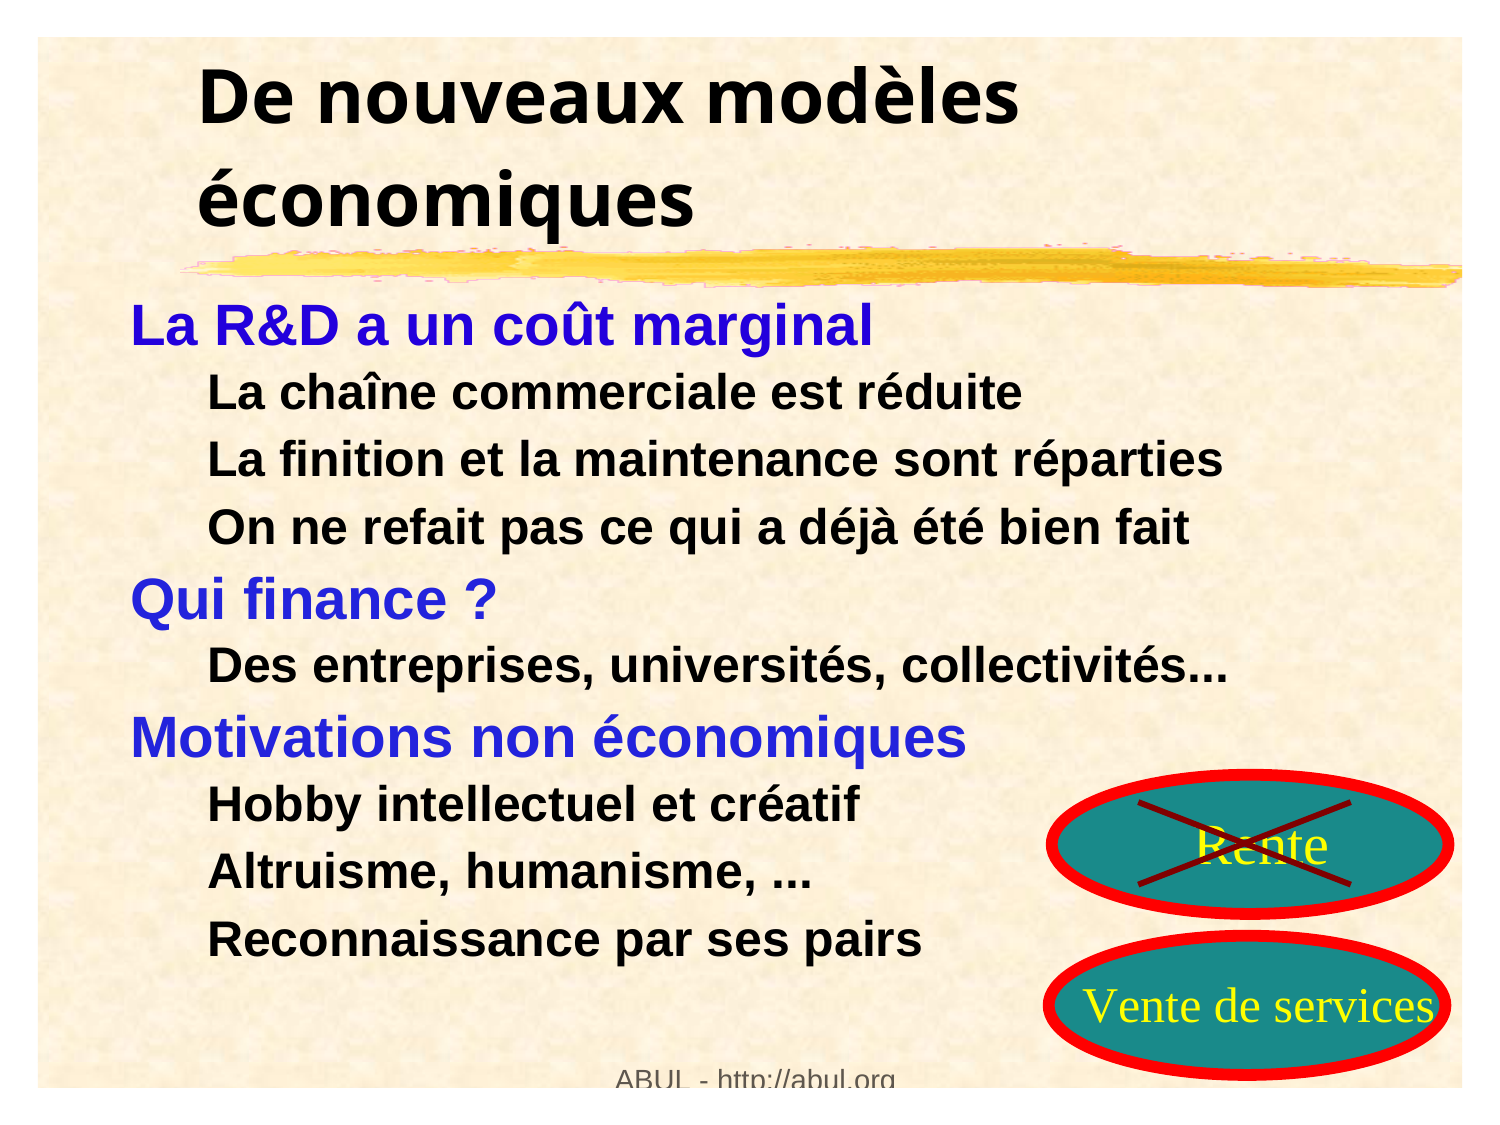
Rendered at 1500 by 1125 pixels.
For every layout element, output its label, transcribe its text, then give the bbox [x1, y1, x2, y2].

text_box Rente [1372, 789, 1449, 900]
picture [858, 1076, 866, 1088]
list La R&D a un coût marginal La chaîne commerciale est réduite La finition et la maintenance sont réparties On ne refait pas ce qui a déjà été bien fait Qui finance ? Des entreprises, universités, collectivités... Motivations non économiques Hobby intellectuel et créatif Altruisme, humanisme, ... Reconnaissance par ses pairs [97, 285, 1372, 1067]
picture [37, 37, 1463, 1088]
picture [754, 1076, 761, 1088]
title De nouveaux modèles économiques [196, 39, 1463, 253]
picture [794, 1082, 801, 1088]
picture [811, 1076, 818, 1088]
picture [639, 1072, 648, 1078]
picture [618, 1084, 630, 1088]
picture [639, 1081, 649, 1088]
picture [883, 1076, 891, 1088]
text_box Vente de services [1048, 935, 1446, 1075]
picture [620, 1073, 627, 1082]
picture [738, 1076, 743, 1088]
picture [722, 1076, 729, 1088]
